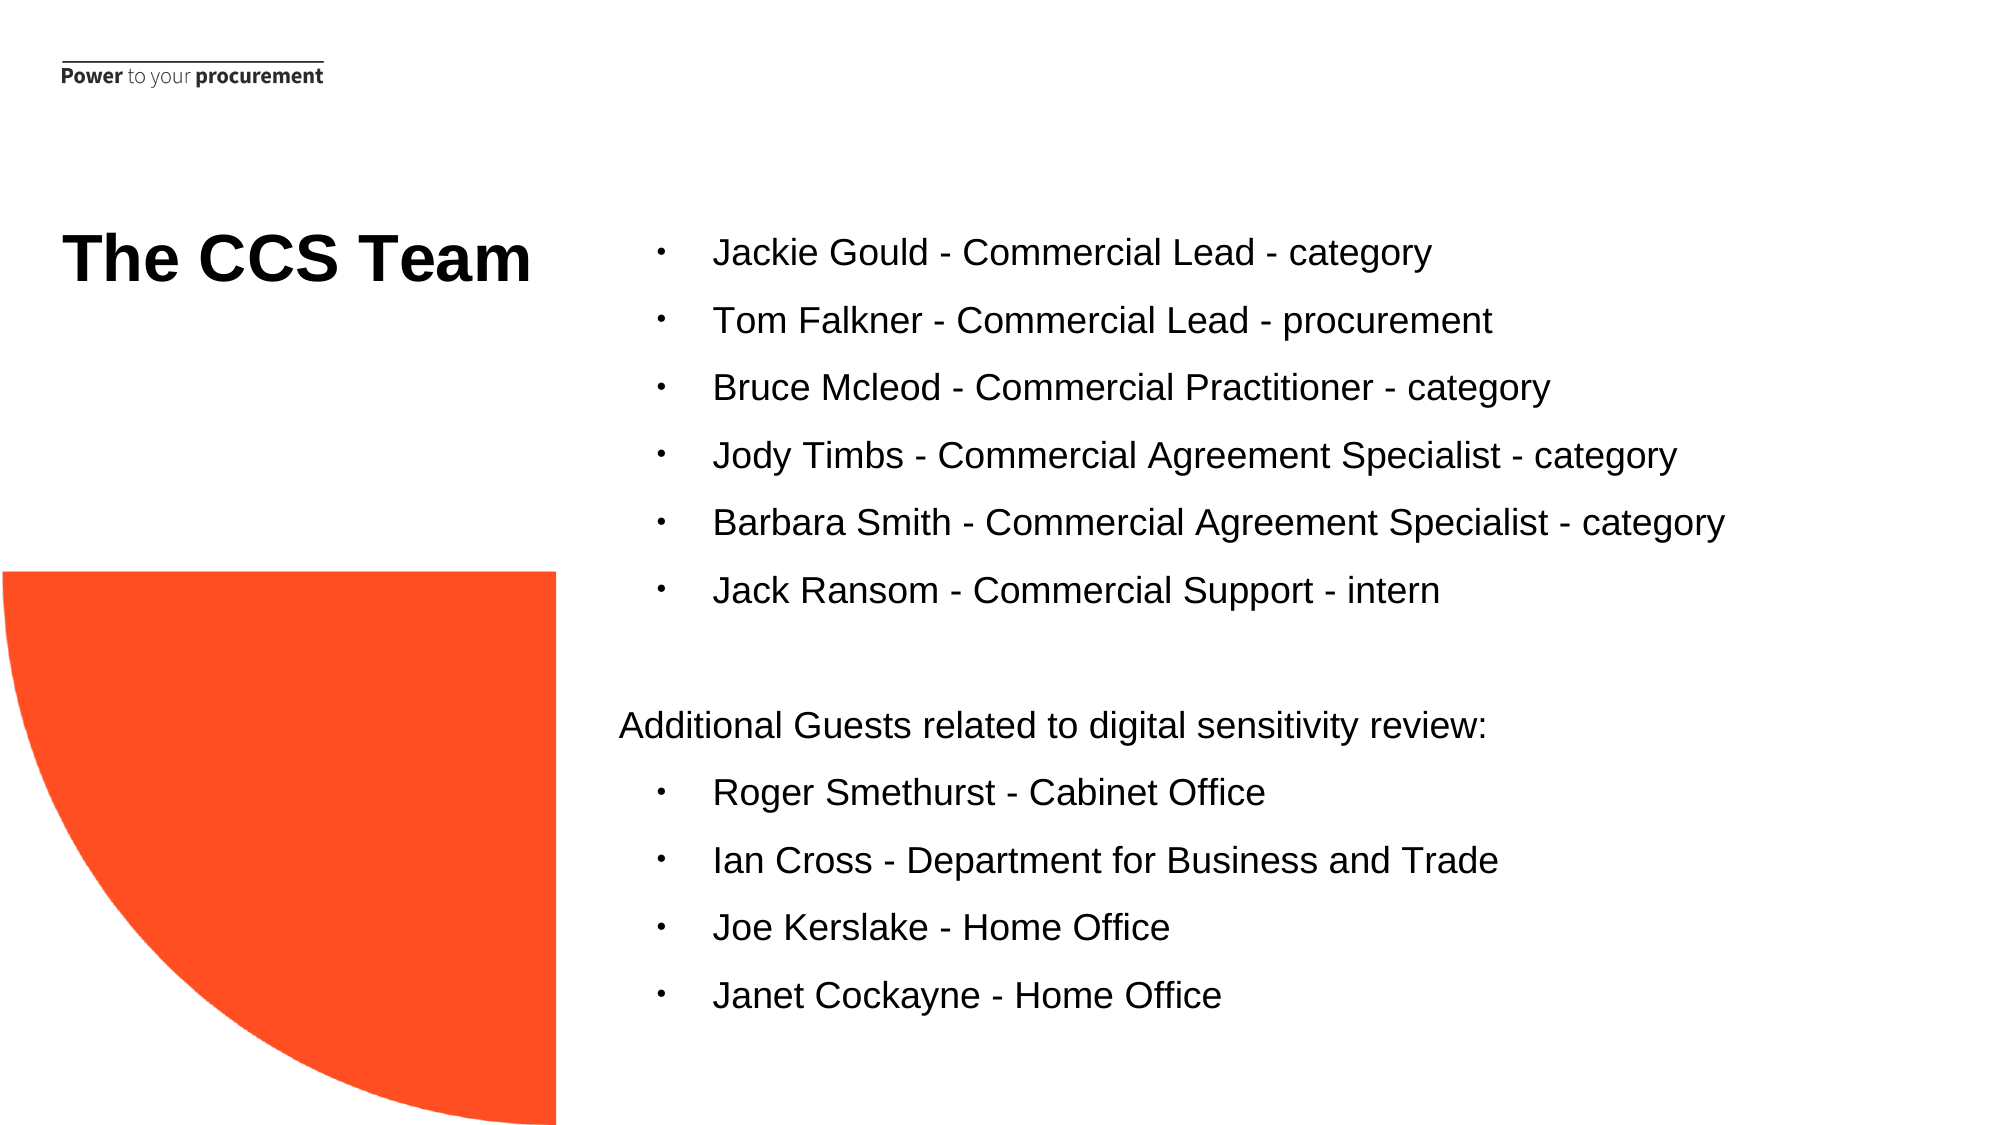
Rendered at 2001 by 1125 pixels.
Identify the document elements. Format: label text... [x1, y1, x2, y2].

title The CCS Team [62, 214, 1327, 354]
title Jackie Gould - Commercial Lead - category Tom Falkner - Commercial Lead - procurement Bruce Mcleod - Commercial Practitioner - category Jody Timbs - Commercial Agreement Specialist - category Barbara Smith - Commercial Agreement Specialist - category Jack Ransom - Commercial Support - intern Additional Guests related to digital sensitivity review: Roger Smethurst - Cabinet Office Ian Cross - Department for Business and Trade Joe Kerslake - Home Office Janet Cockayne - Home Office [618, 160, 1931, 745]
